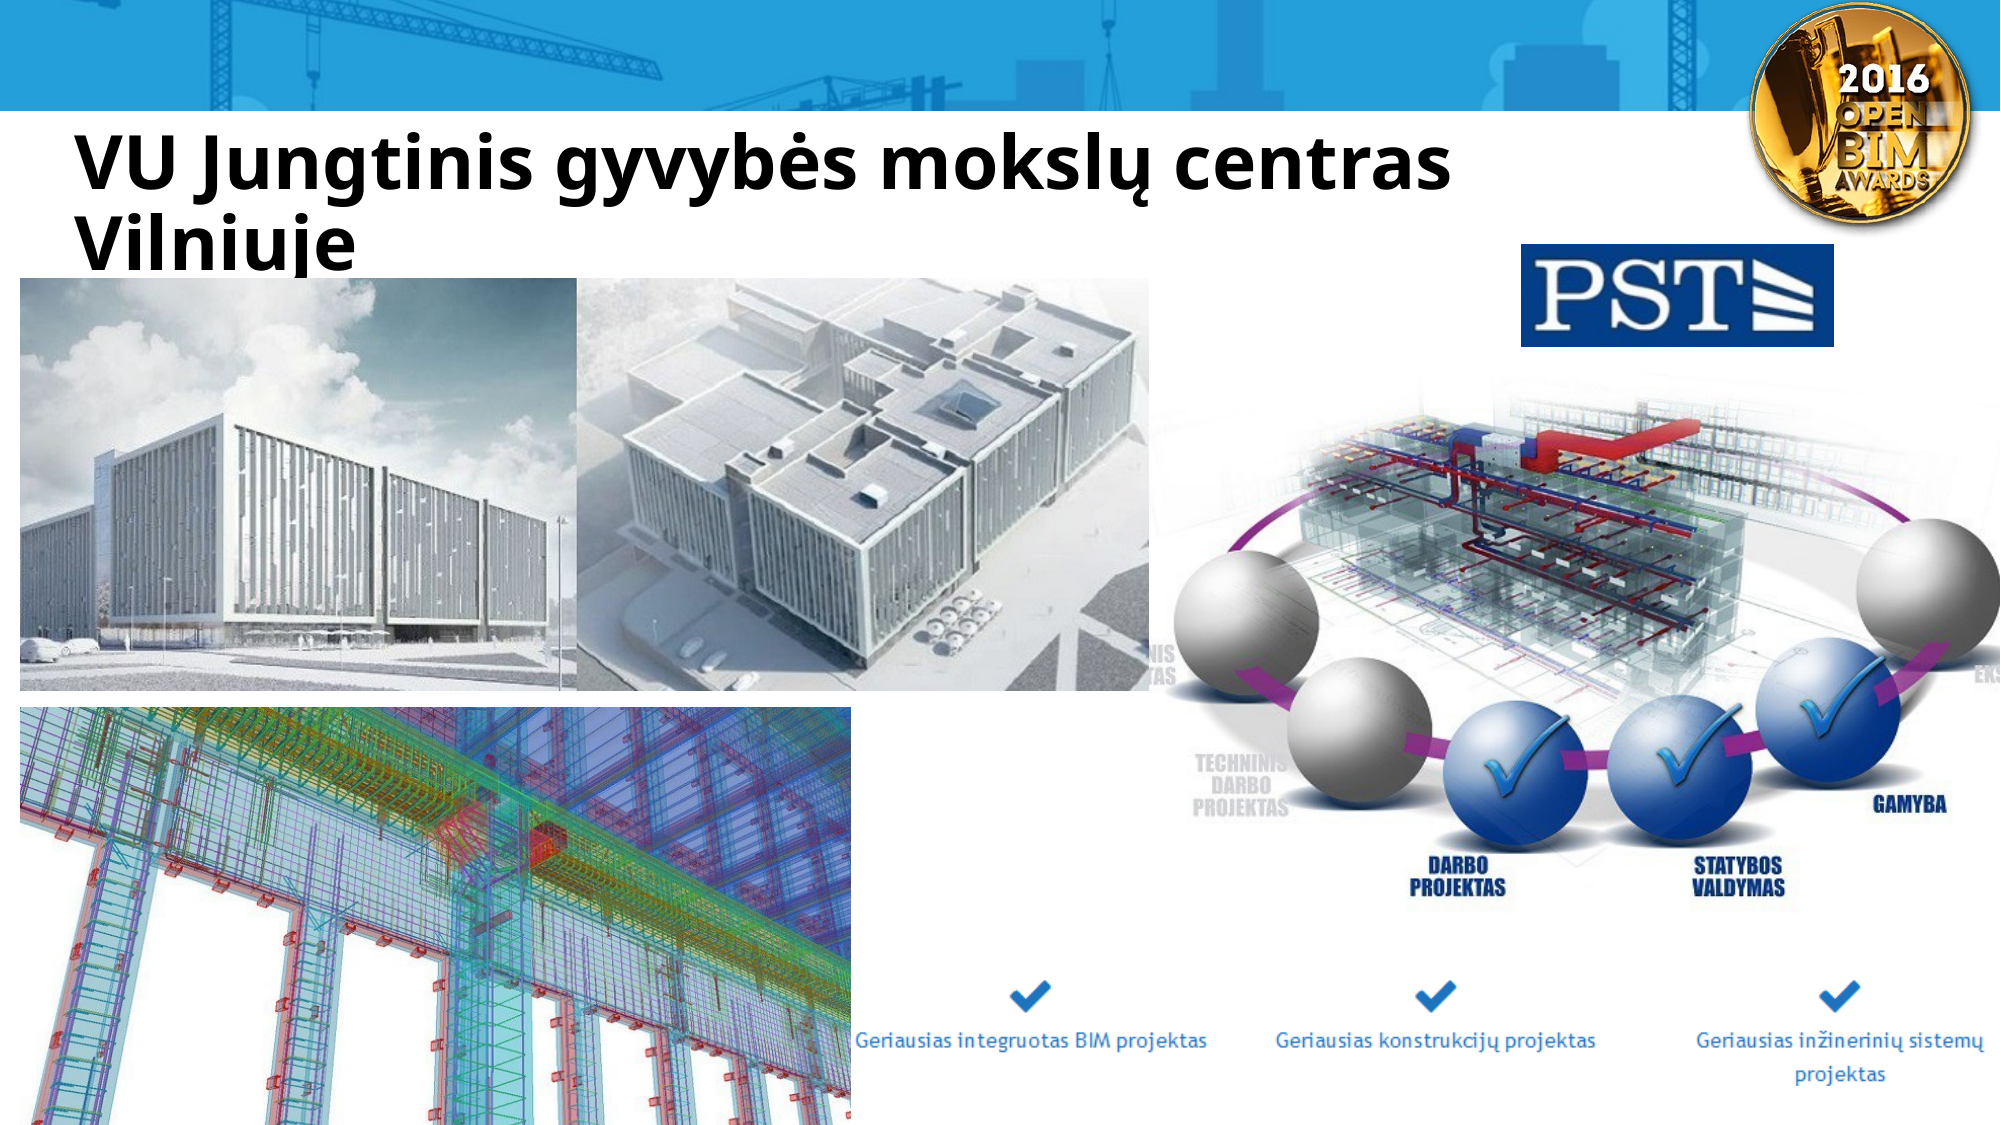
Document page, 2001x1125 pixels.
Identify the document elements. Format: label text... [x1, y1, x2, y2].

picture [1671, 0, 2000, 238]
title VU Jungtinis gyvybės mokslų centras Vilniuje [59, 111, 1619, 315]
picture [0, 0, 1668, 111]
picture [20, 707, 2000, 1125]
picture [20, 244, 2000, 936]
